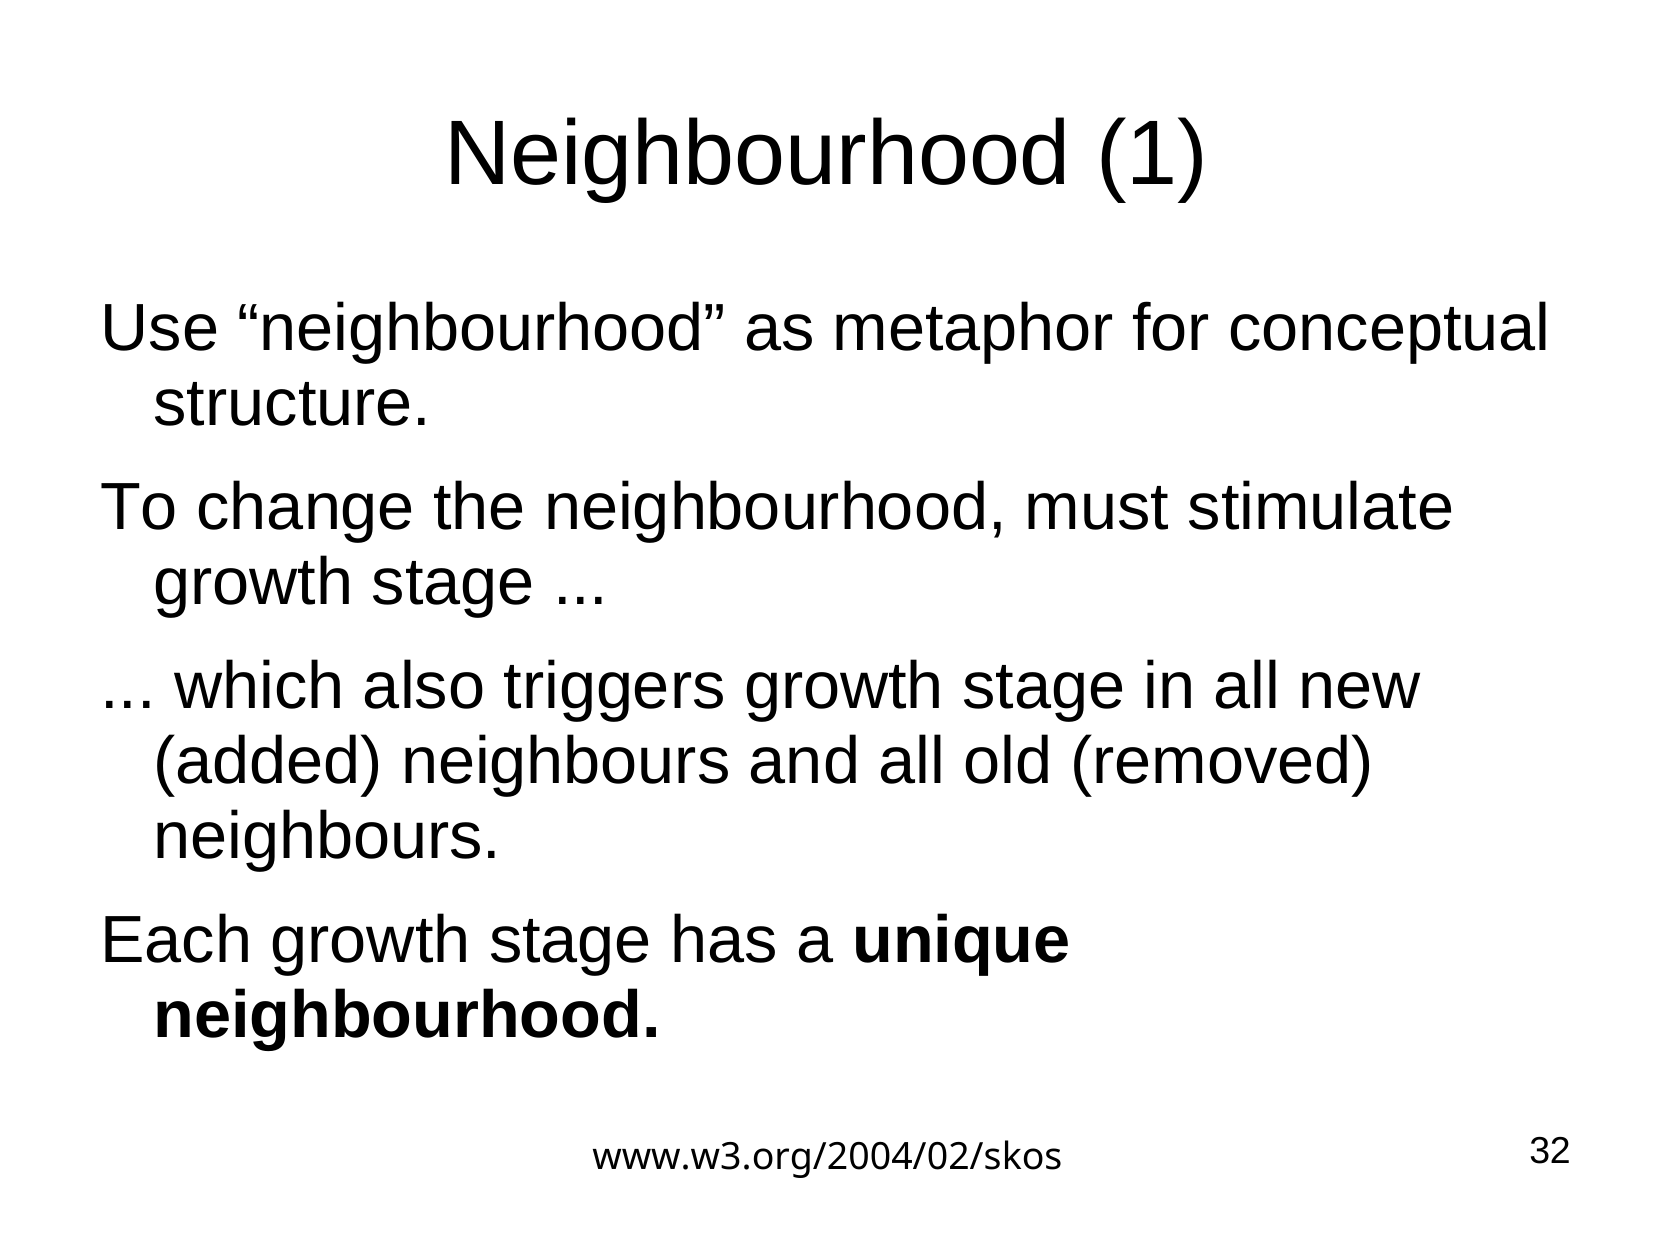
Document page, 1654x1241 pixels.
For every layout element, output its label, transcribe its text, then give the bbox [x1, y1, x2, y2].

list Use “neighbourhood” as metaphor for conceptual structure. To change the neighbourhood, must stimulate growth stage ... ... which also triggers growth stage in all new (added) neighbours and all old (removed) neighbours. Each growth stage has a unique neighbourhood. [82, 290, 1571, 1109]
title Neighbourhood (1) [82, 49, 1571, 257]
